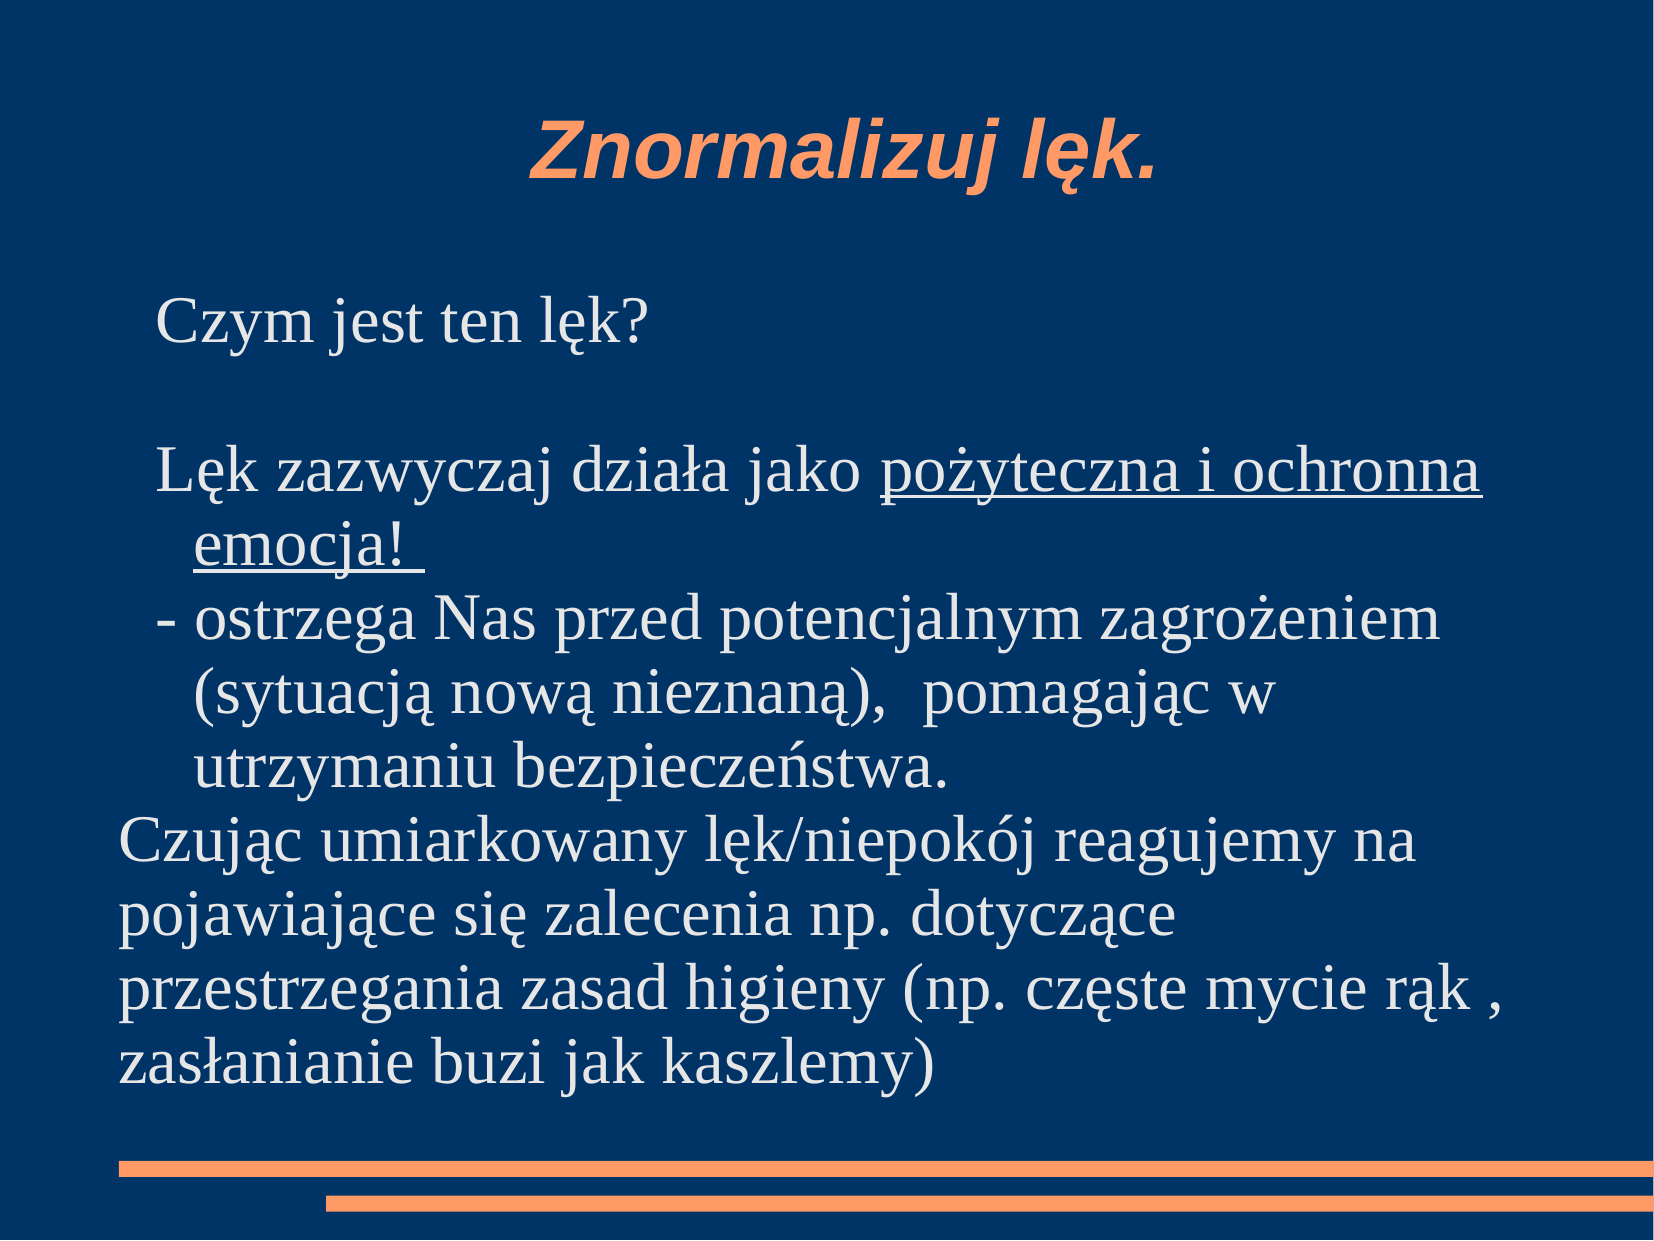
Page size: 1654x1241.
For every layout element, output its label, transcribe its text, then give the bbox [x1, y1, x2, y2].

title Znormalizuj lęk. [121, 46, 1534, 254]
list Czym jest ten lęk? Lęk zazwyczaj działa jako pożyteczna i ochronna emocja! - ostrzega Nas przed potencjalnym zagrożeniem (sytuacją nową nieznaną), pomagając w utrzymaniu bezpieczeństwa. Czując umiarkowany lęk/niepokój reagujemy na pojawiające się zalecenia np. dotyczące przestrzegania zasad higieny (np. częste mycie rąk , zasłanianie buzi jak kaszlemy) [118, 283, 1561, 1137]
